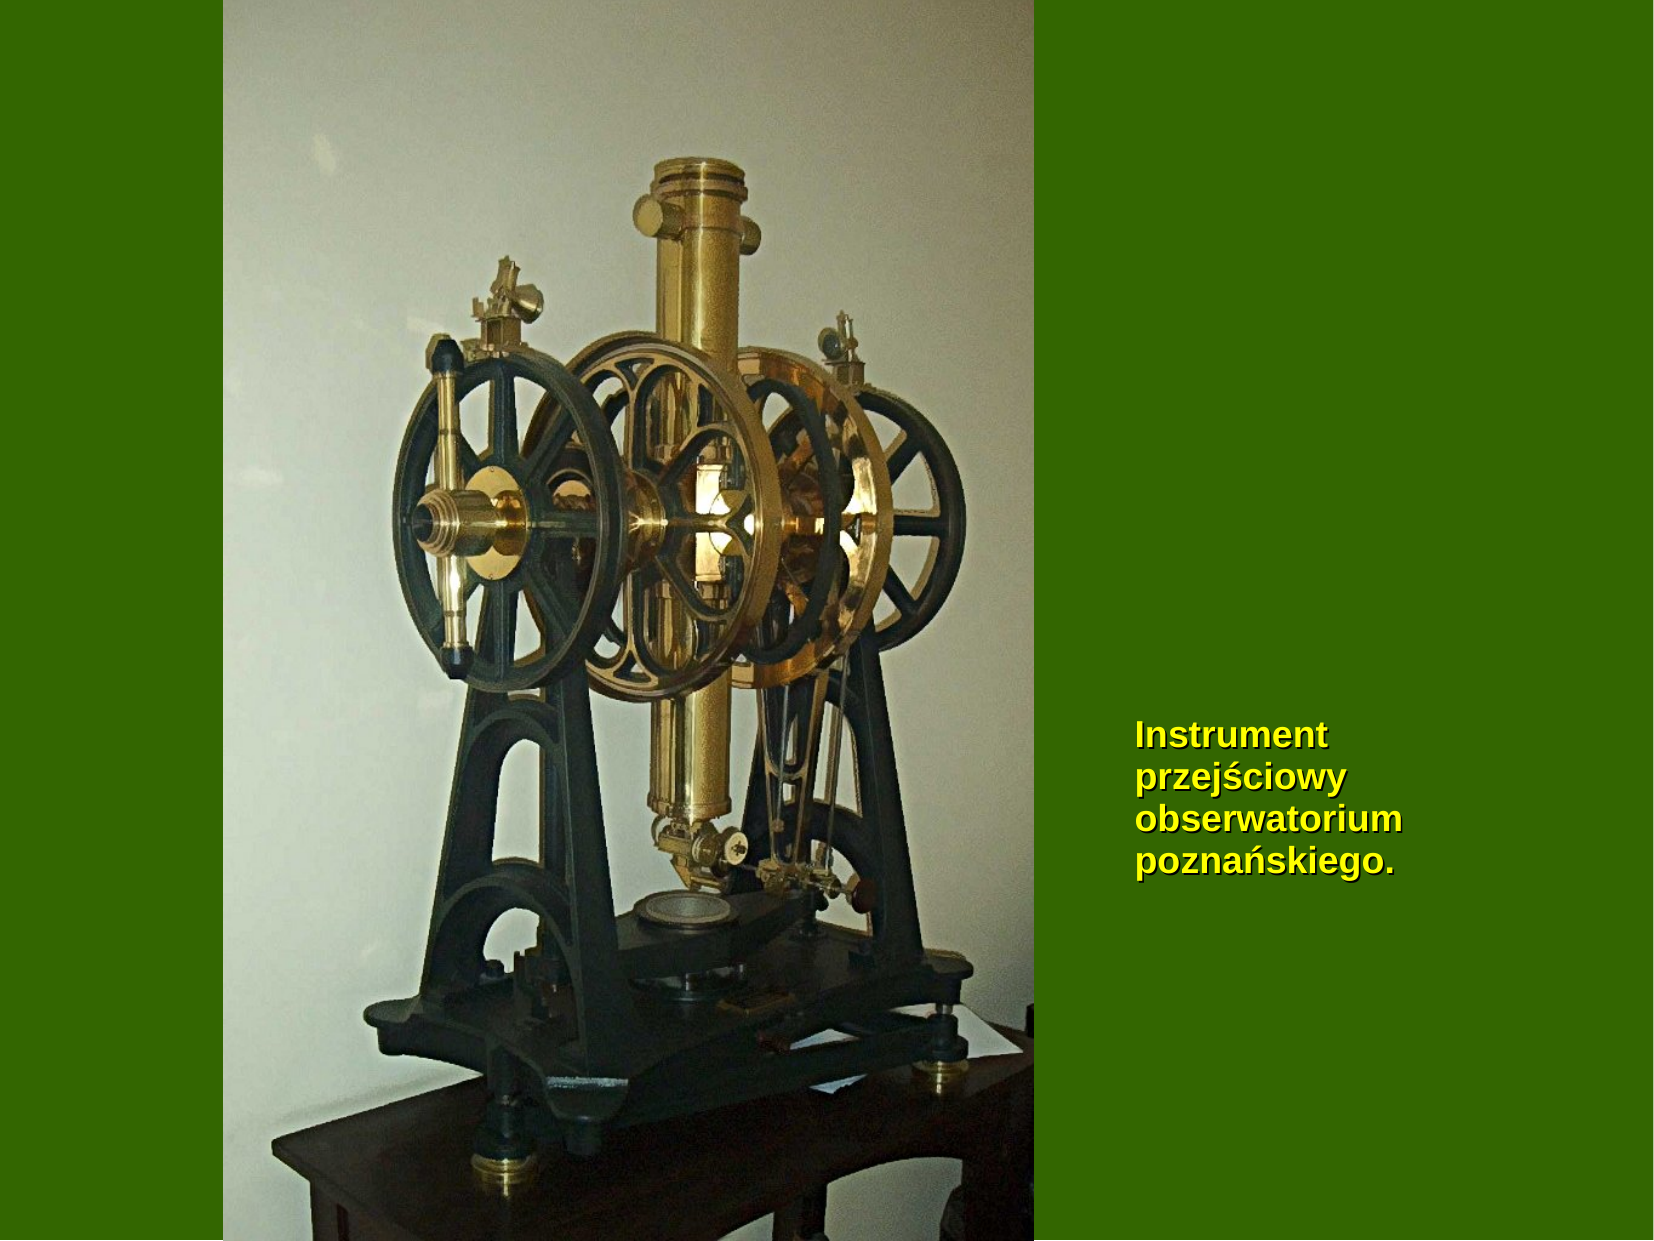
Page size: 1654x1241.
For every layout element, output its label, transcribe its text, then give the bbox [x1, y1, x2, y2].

picture [223, 0, 1034, 1241]
text_box Instrument przejściowy obserwatorium poznańskiego. [1119, 706, 1420, 890]
